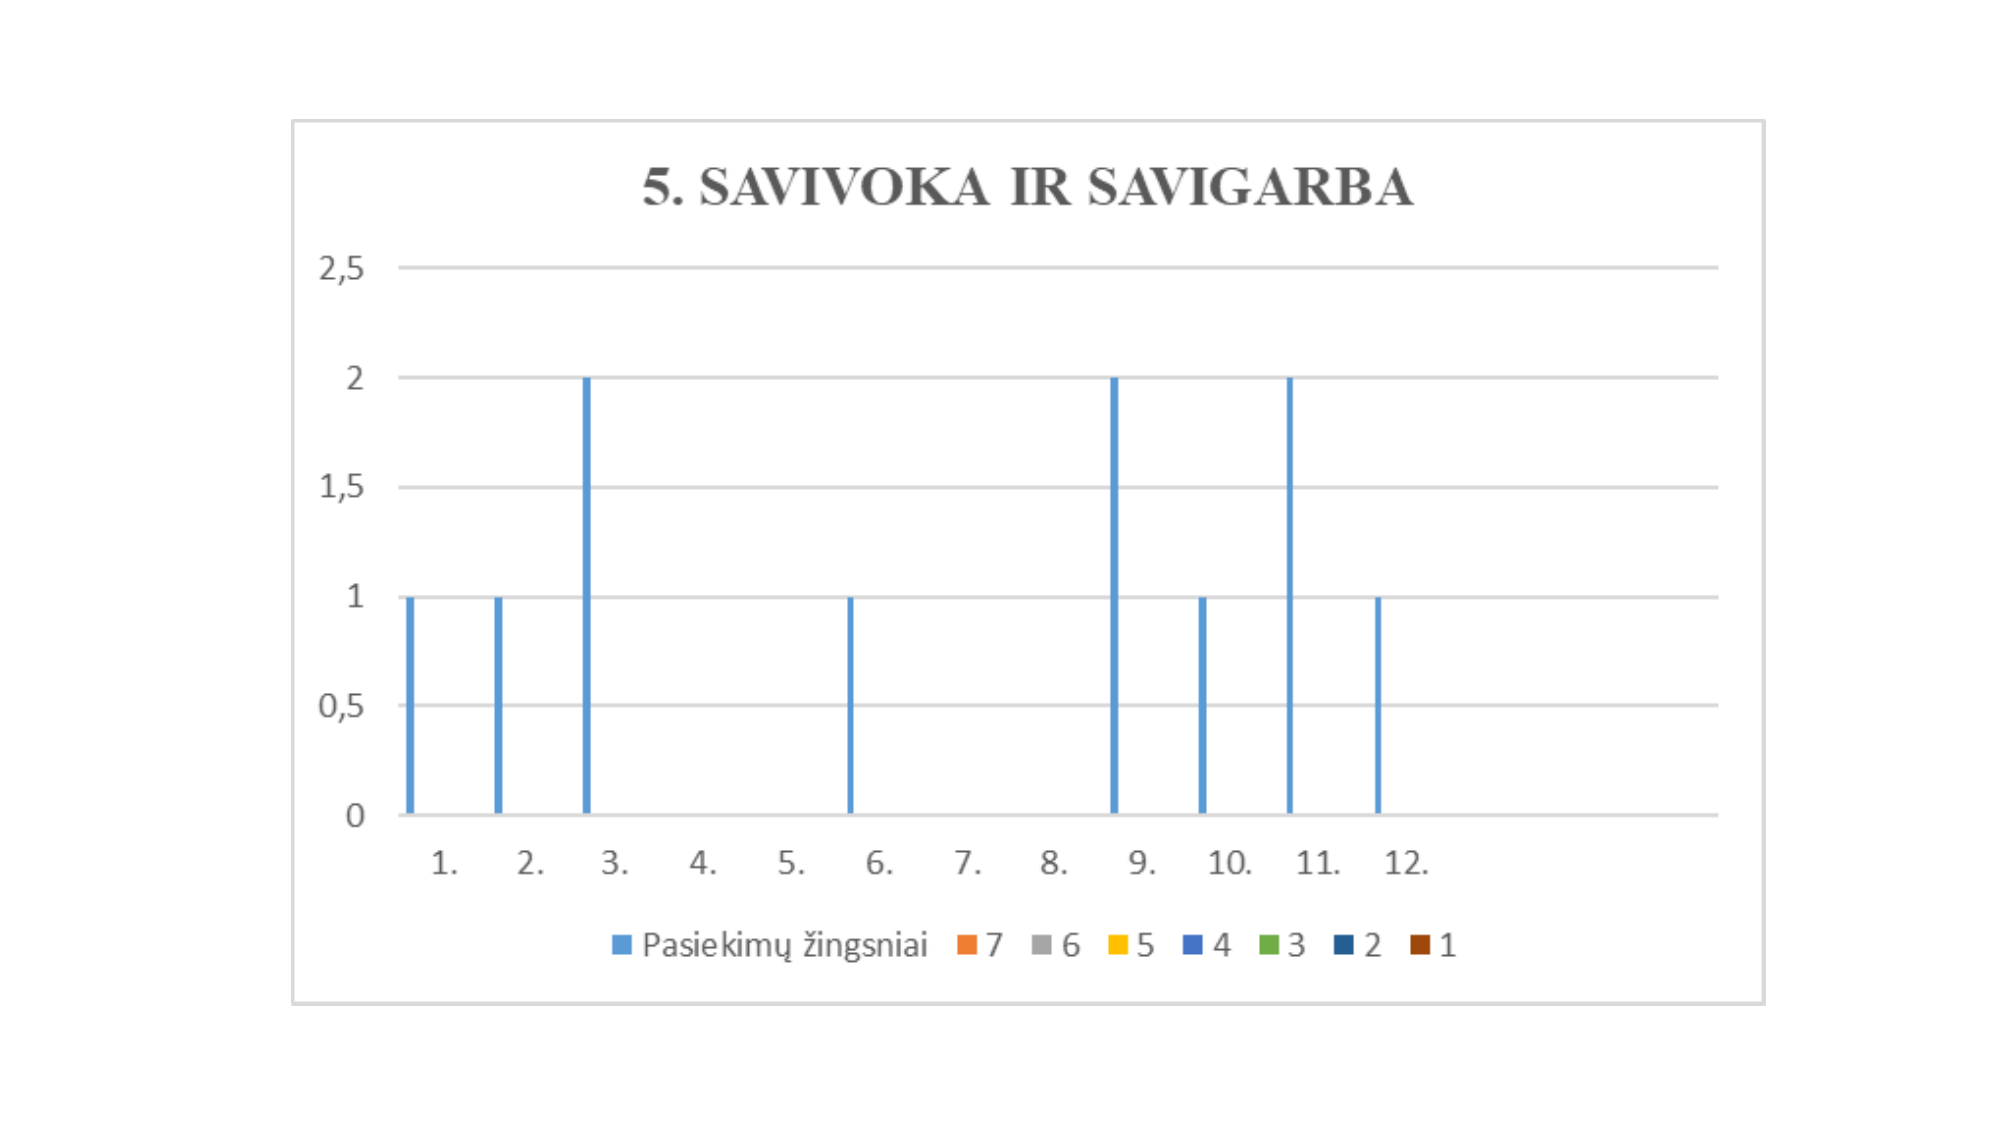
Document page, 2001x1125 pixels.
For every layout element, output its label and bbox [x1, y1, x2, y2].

picture [291, 119, 1766, 1006]
